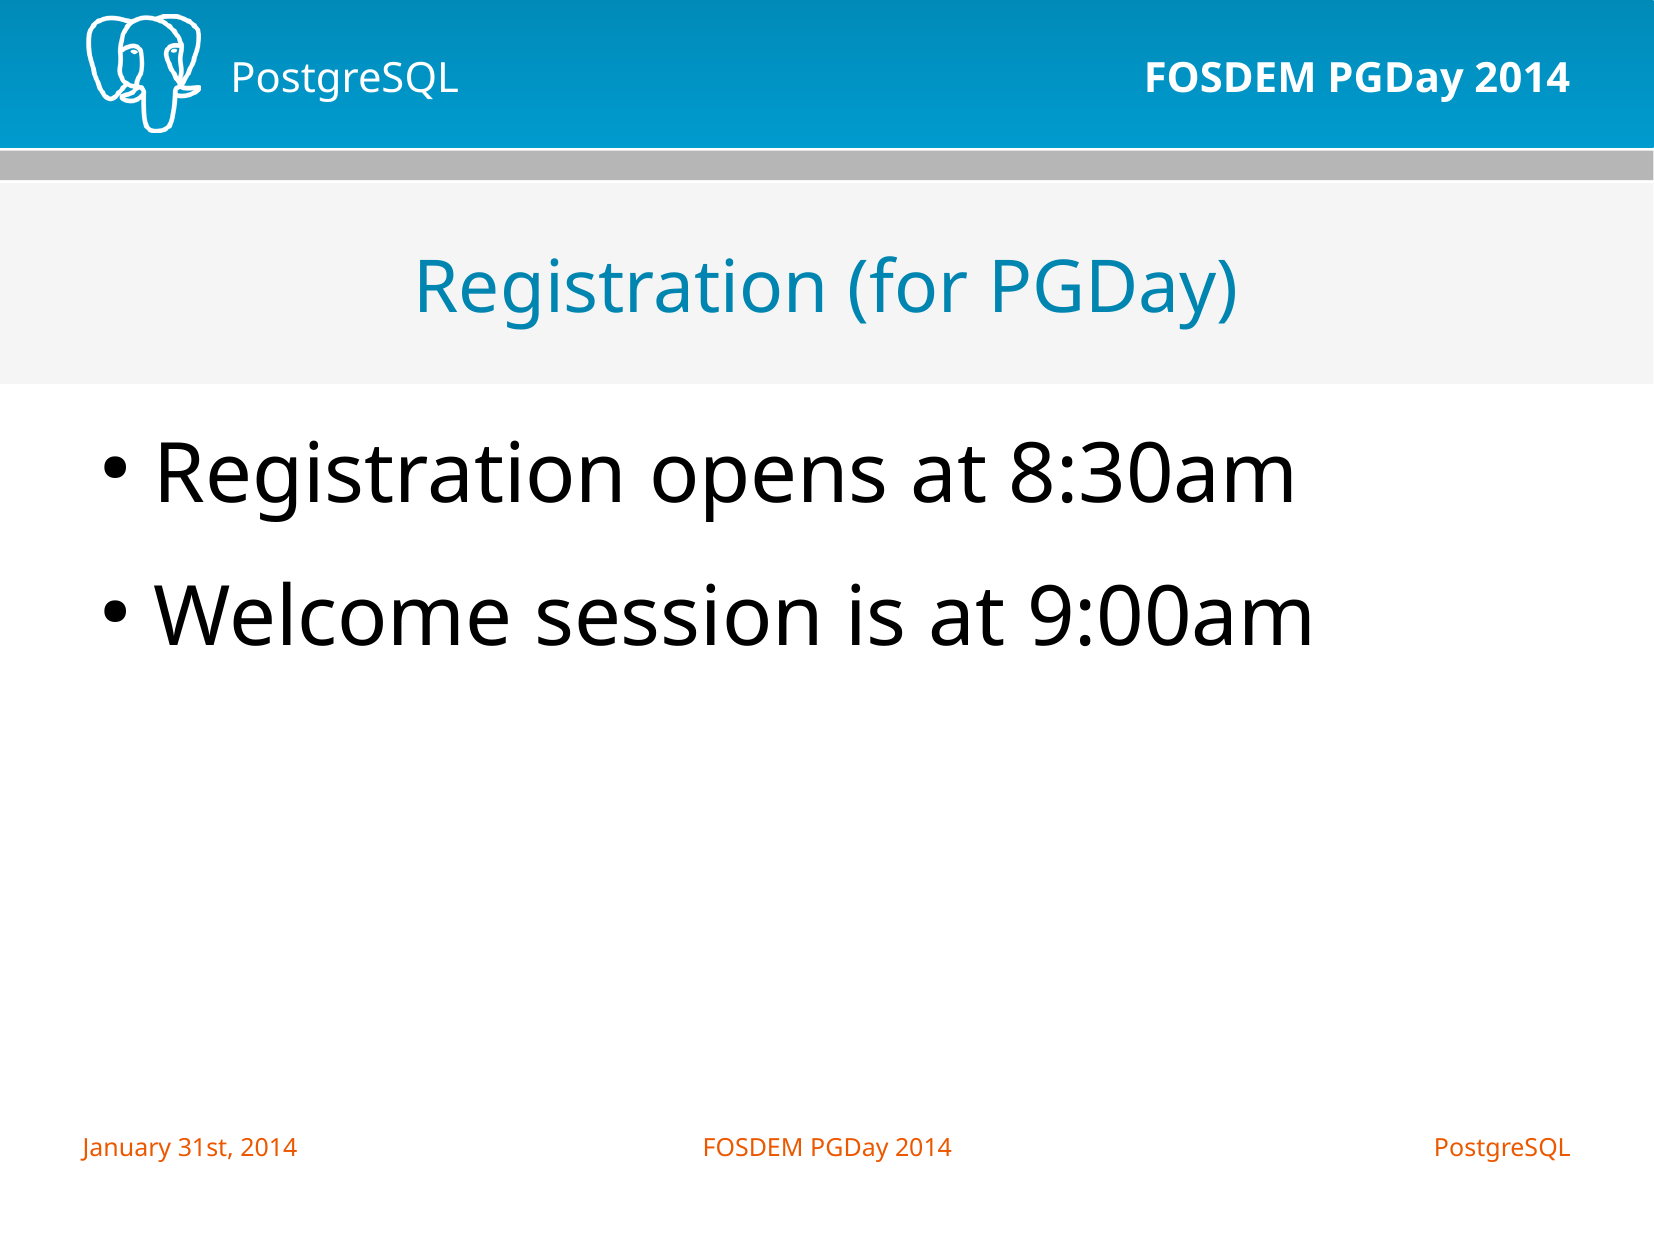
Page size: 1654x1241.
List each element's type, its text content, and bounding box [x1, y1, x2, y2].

title Registration (for PGDay) [82, 200, 1571, 369]
picture [87, 15, 200, 132]
list Registration opens at 8:30am Welcome session is at 9:00am [82, 413, 1571, 1133]
